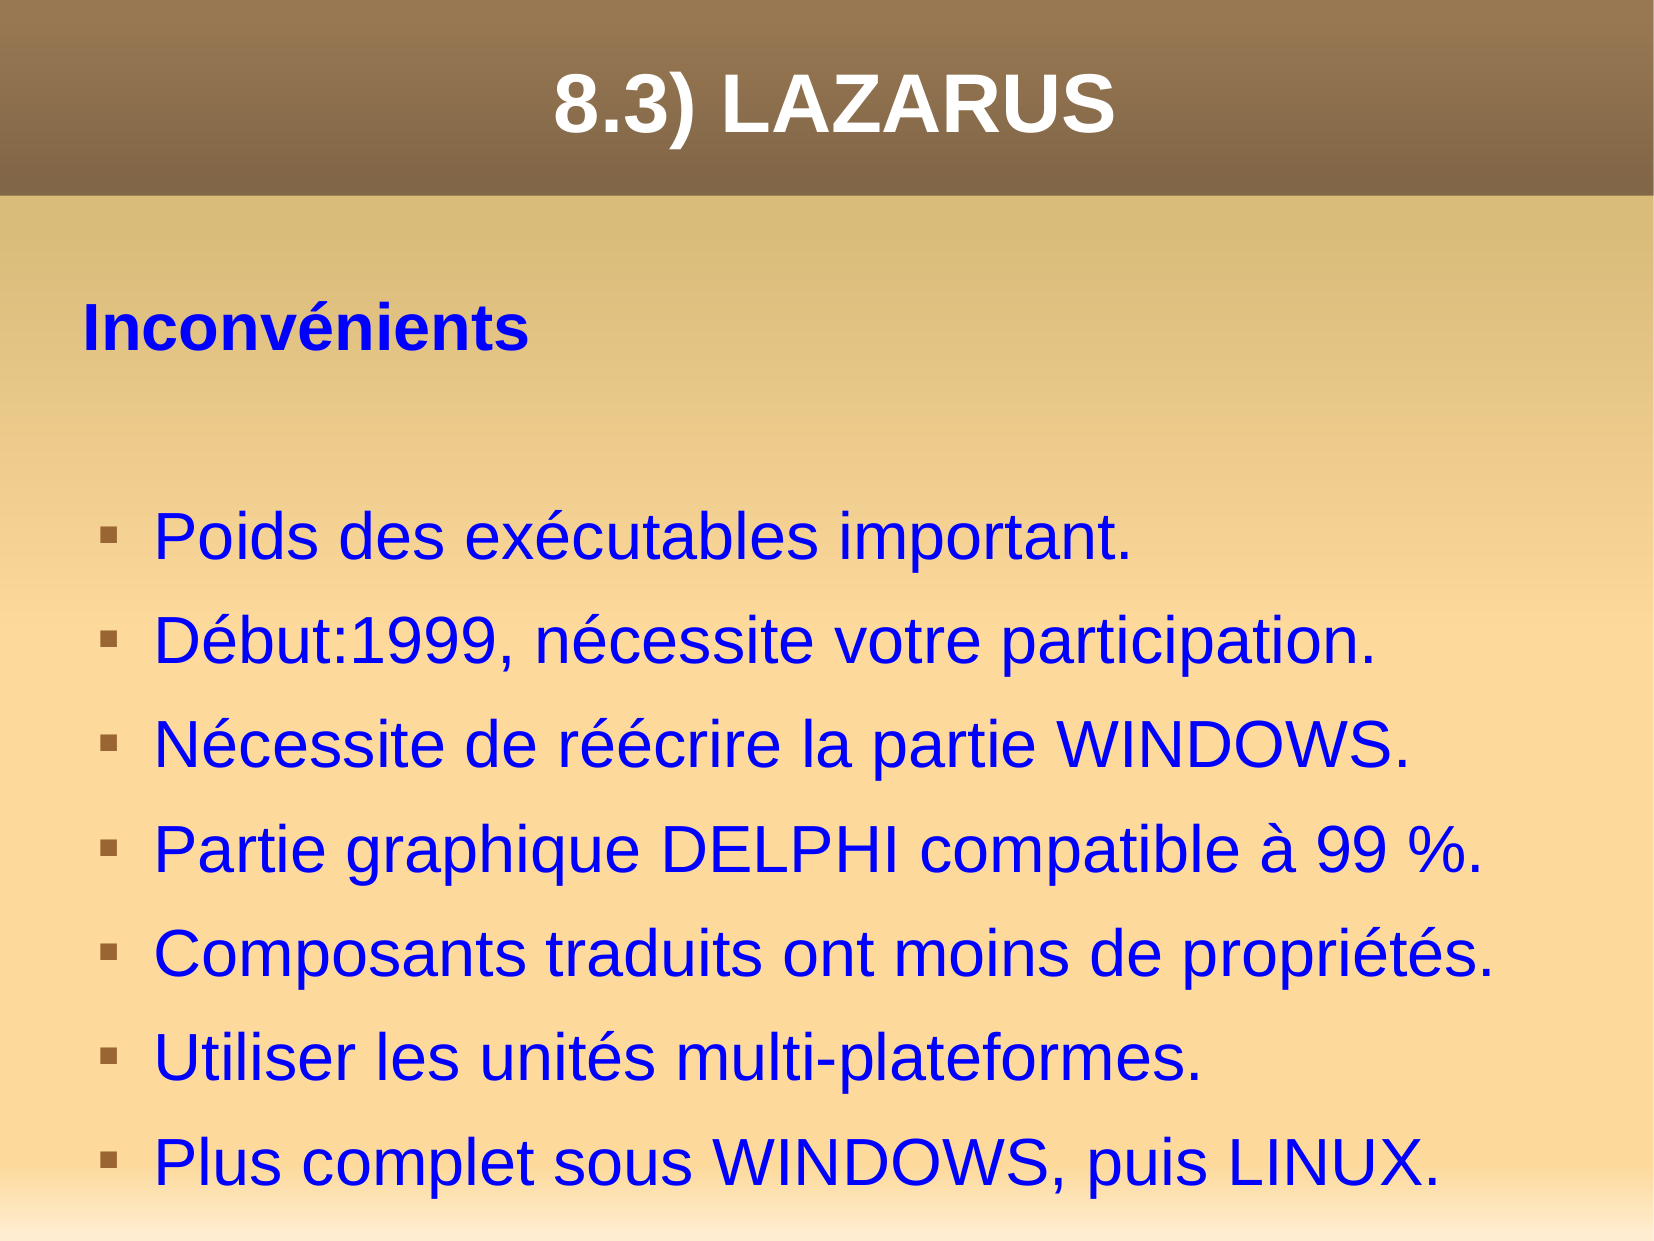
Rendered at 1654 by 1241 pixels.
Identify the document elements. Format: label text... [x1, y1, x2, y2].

list Inconvénients Poids des exécutables important. Début:1999, nécessite votre participation. Nécessite de réécrire la partie WINDOWS. Partie graphique DELPHI compatible à 99 %. Composants traduits ont moins de propriétés. Utiliser les unités multi-plateformes. Plus complet sous WINDOWS, puis LINUX. [82, 290, 1571, 1200]
title 8.3) LAZARUS [76, 0, 1565, 208]
picture [0, 0, 1654, 1241]
